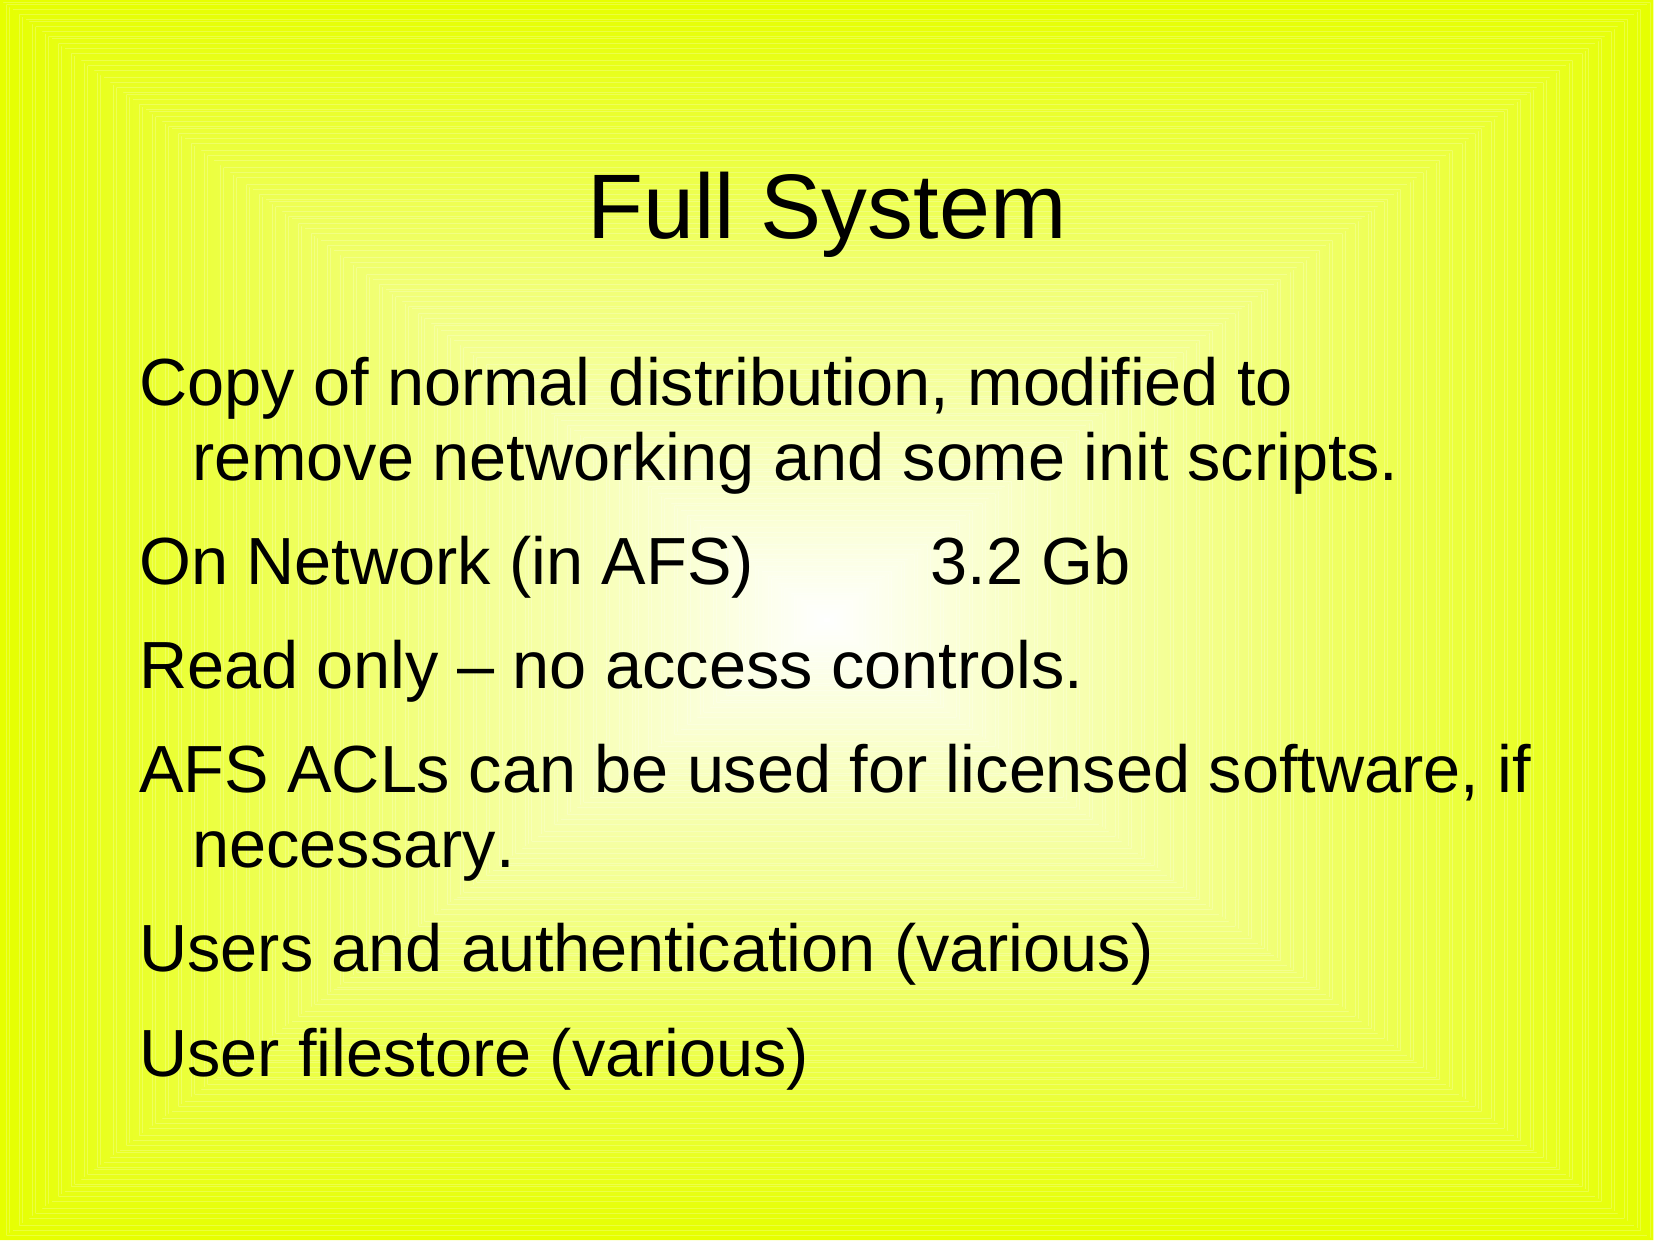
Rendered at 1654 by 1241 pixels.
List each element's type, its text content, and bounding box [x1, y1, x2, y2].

title Full System [121, 102, 1534, 311]
list Copy of normal distribution, modified to remove networking and some init scripts. On Network (in AFS) 3.2 Gb Read only – no access controls. AFS ACLs can be used for licensed software, if necessary. Users and authentication (various) User filestore (various) [121, 344, 1534, 1241]
